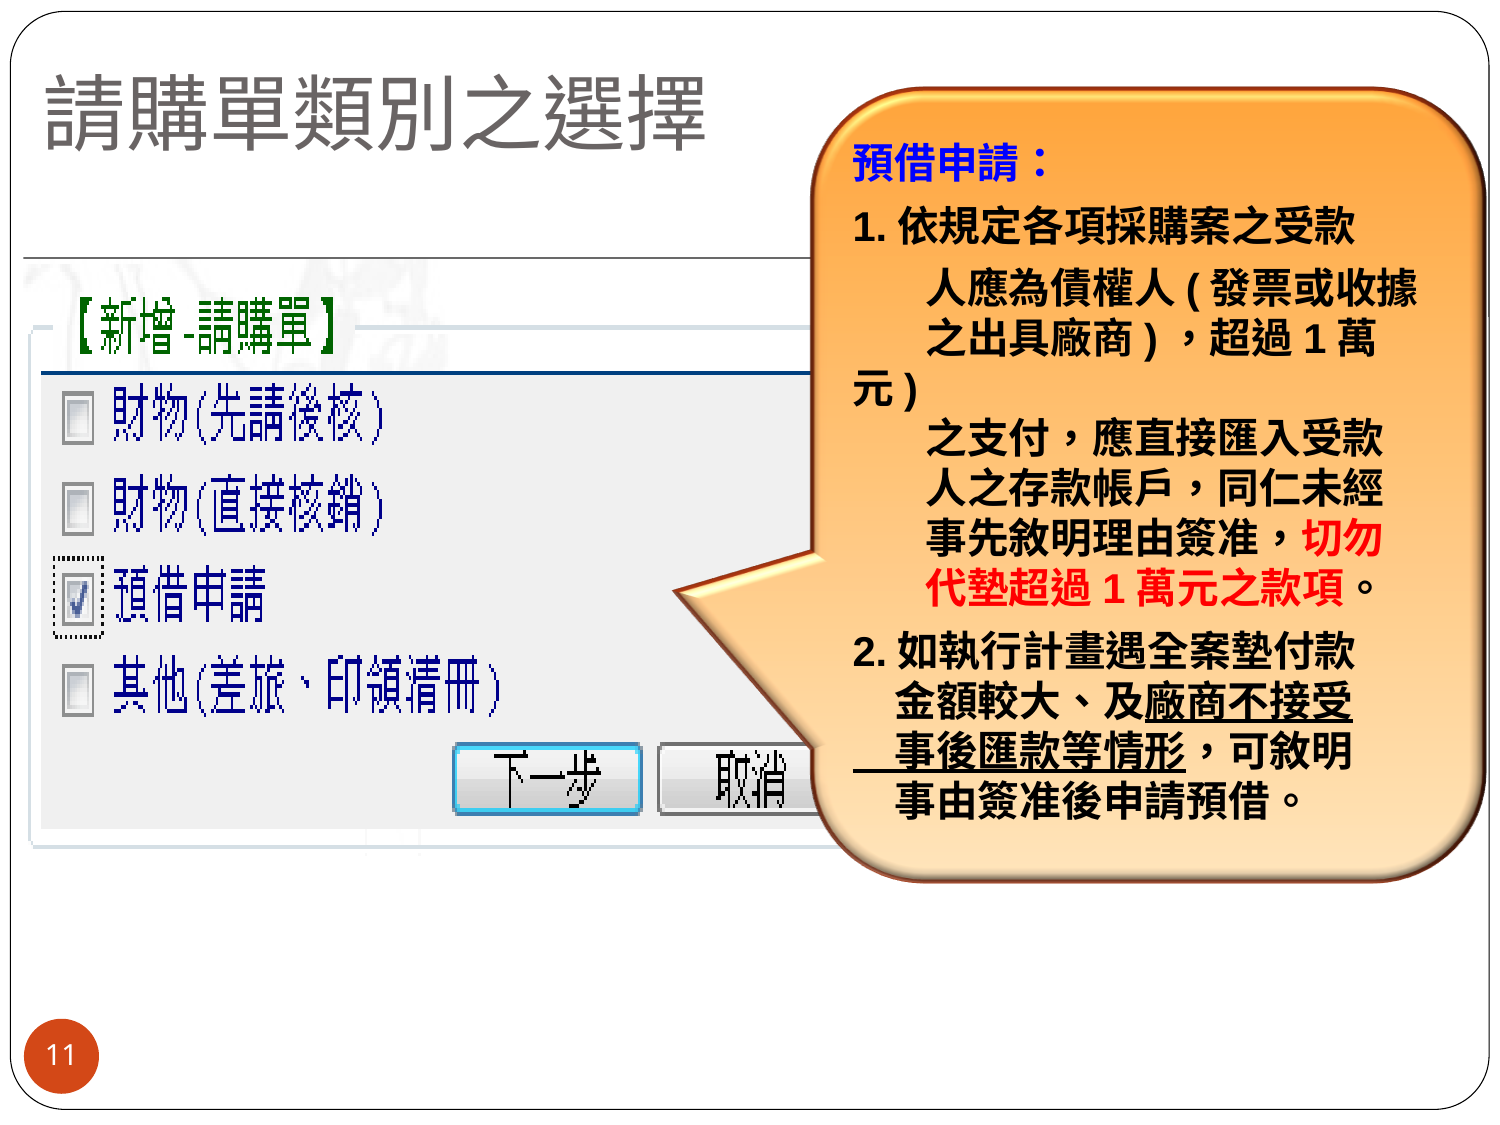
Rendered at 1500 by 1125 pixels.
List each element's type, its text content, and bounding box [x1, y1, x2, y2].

picture [23, 84, 1488, 885]
text_box 預借申請： 1.依規定各項採購案之受款 人應為債權人(發票或收據 之出具廠商)，超過1萬元) 之支付，應直接匯入受款 人之存款帳戶，同仁未經 事先敘明理由簽准，切勿 代墊超過1萬元之款項。 2.如執行計畫遇全案墊付款 金額較大、及廠商不接受 事後匯款等情形，可敘明 事由簽准後申請預借。 [844, 122, 1451, 849]
text_box [23, 1018, 99, 1094]
text_box 請購單類別之選擇 [35, 45, 786, 176]
